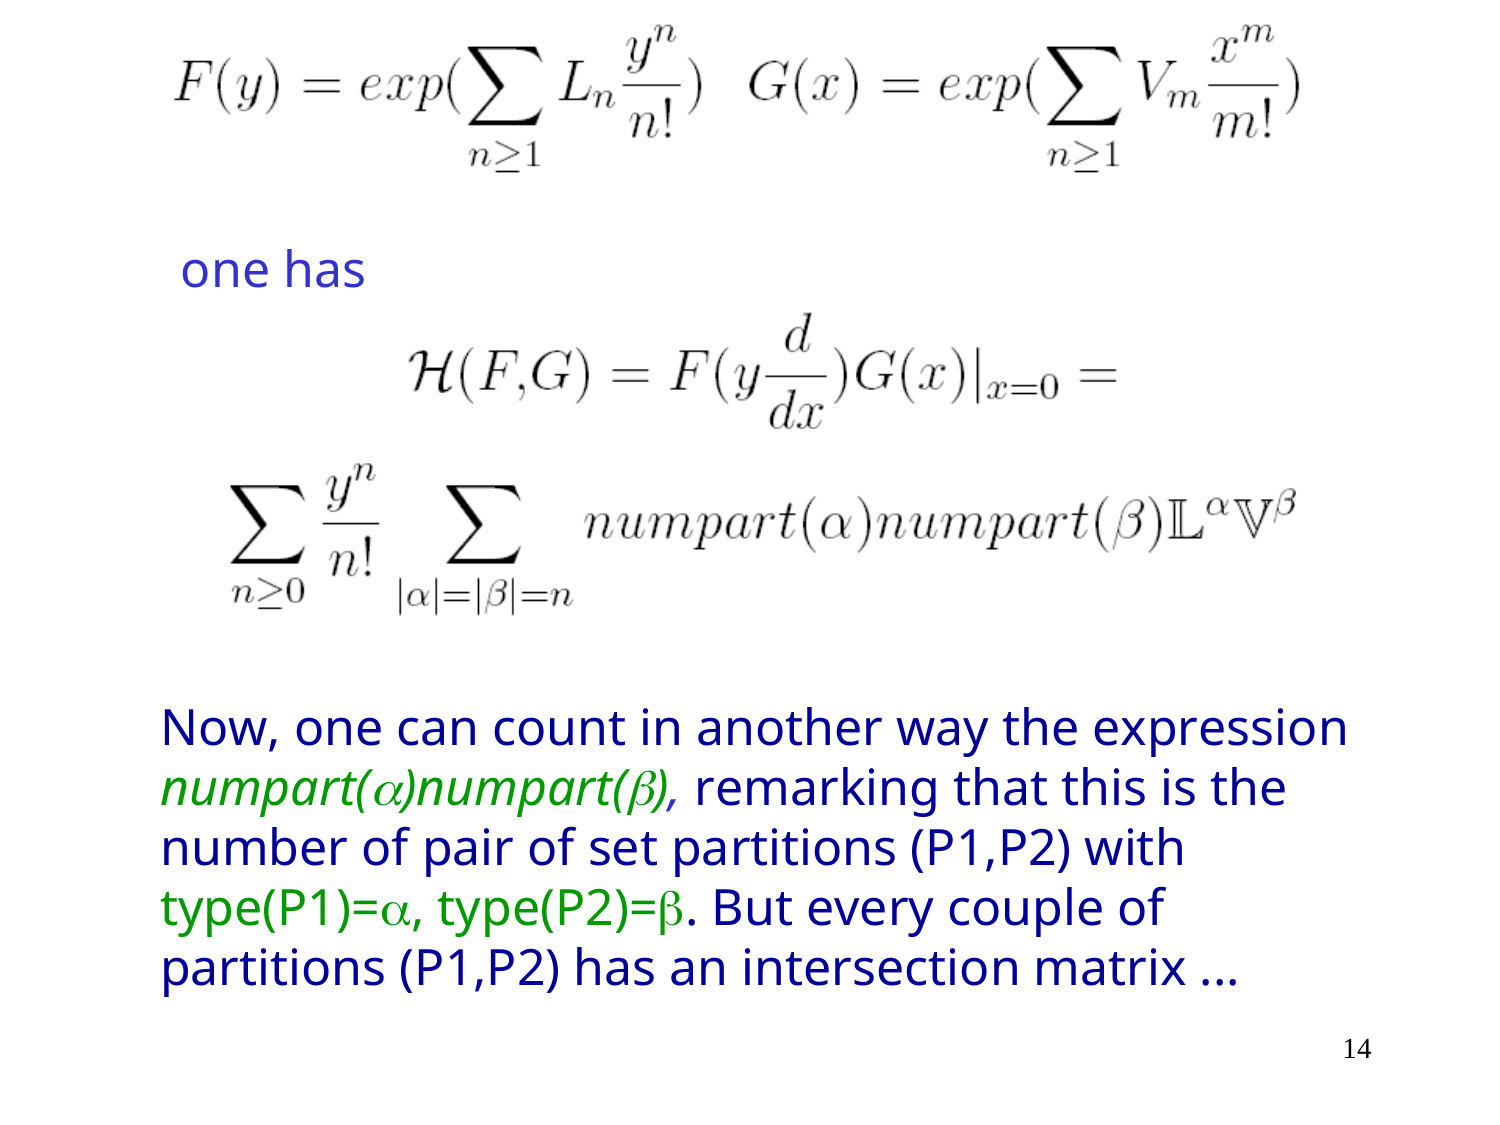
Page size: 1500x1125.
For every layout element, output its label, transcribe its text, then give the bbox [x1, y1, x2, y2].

picture [174, 14, 1307, 182]
text_box one has [166, 230, 382, 366]
text_box Now, one can count in another way the expression numpart()numpart(), remarking that this is the number of pair of set partitions (P1,P2) with type(P1)=, type(P2)=. But every couple of partitions (P1,P2) has an intersection matrix ... [145, 687, 1365, 1003]
picture [187, 299, 1307, 625]
